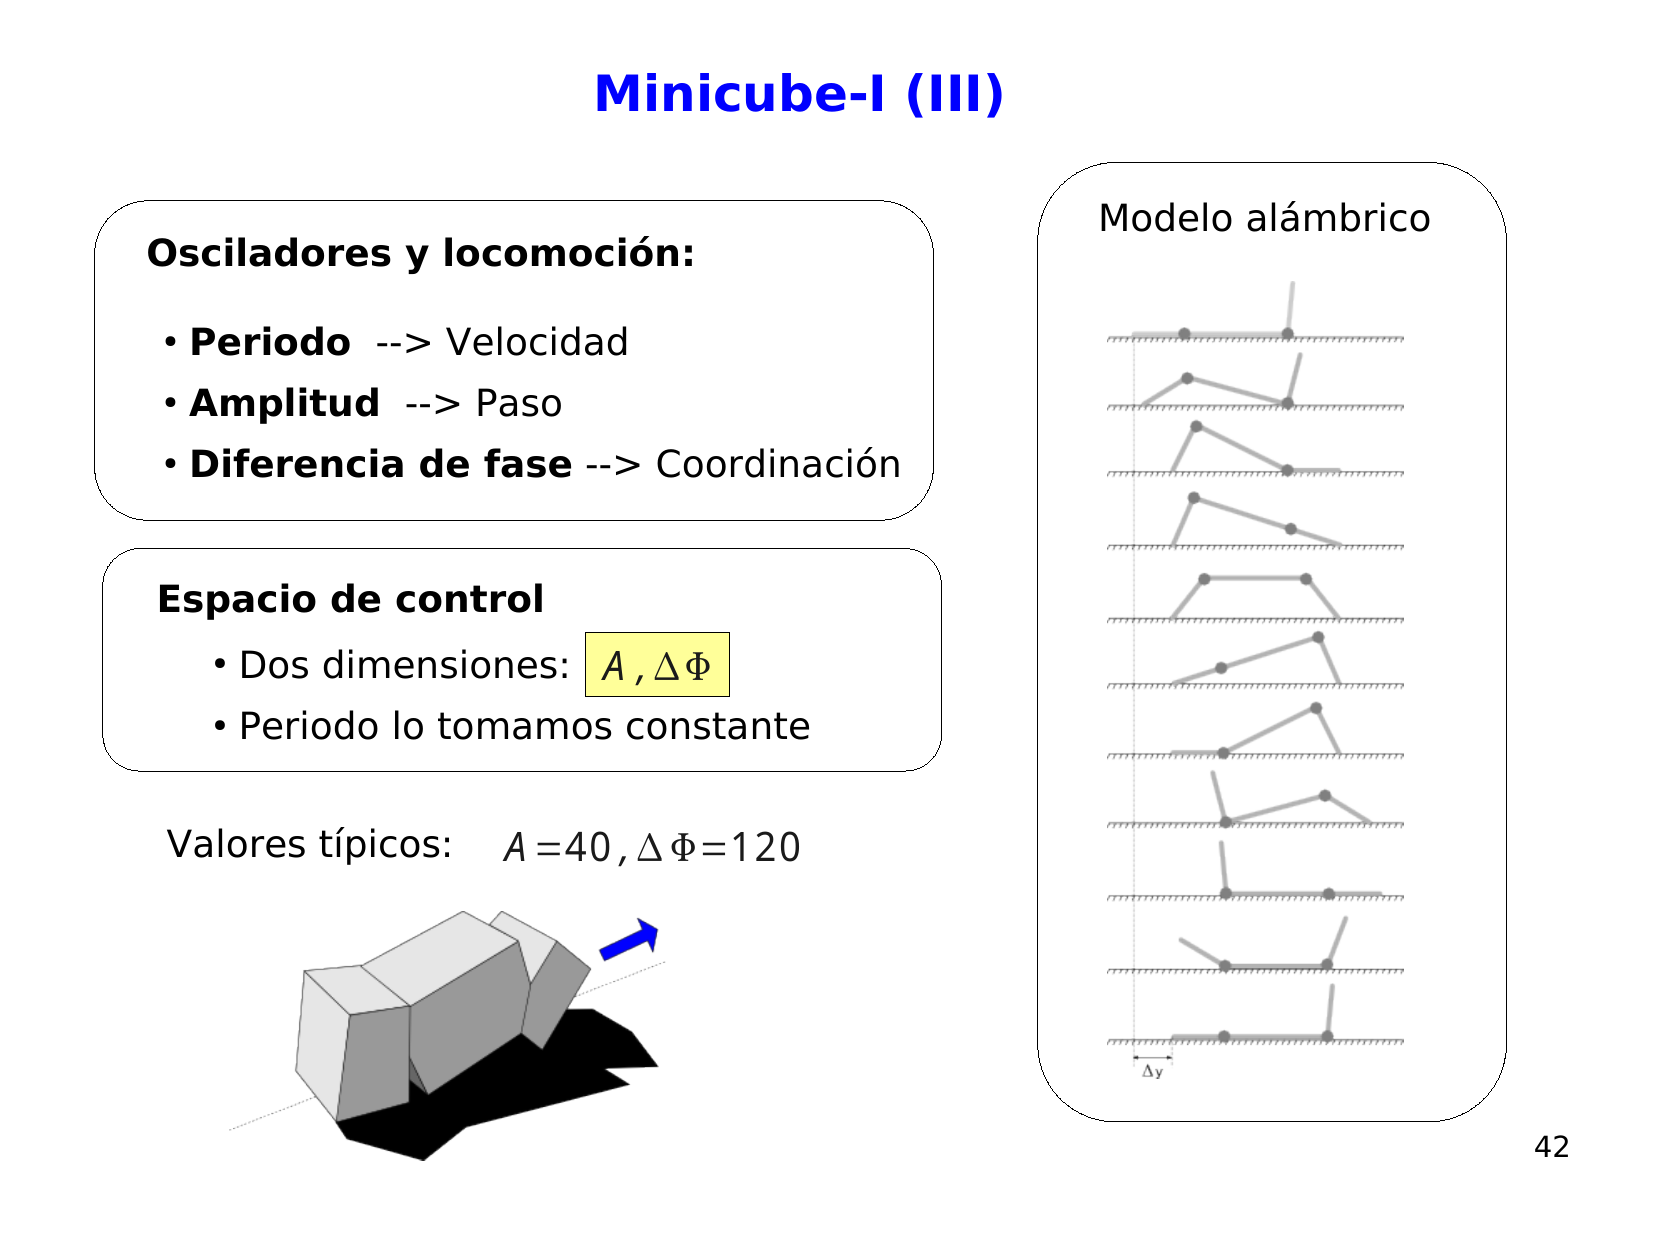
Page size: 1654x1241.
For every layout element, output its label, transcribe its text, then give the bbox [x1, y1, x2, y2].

chart [591, 641, 722, 690]
text_box Periodo --> Velocidad Amplitud --> Paso Diferencia de fase --> Coordinación [149, 313, 930, 495]
text_box Espacio de control [141, 570, 561, 629]
text_box Modelo alámbrico [1083, 189, 1447, 249]
picture [1107, 281, 1404, 1079]
text_box Osciladores y locomoción: [131, 224, 712, 284]
text_box Valores típicos: [151, 814, 470, 874]
text_box Minicube-I (III) [578, 57, 1022, 131]
chart [492, 822, 813, 871]
text_box [585, 632, 730, 636]
picture [229, 911, 667, 1161]
text_box Dos dimensiones: Periodo lo tomamos constante [198, 636, 839, 756]
